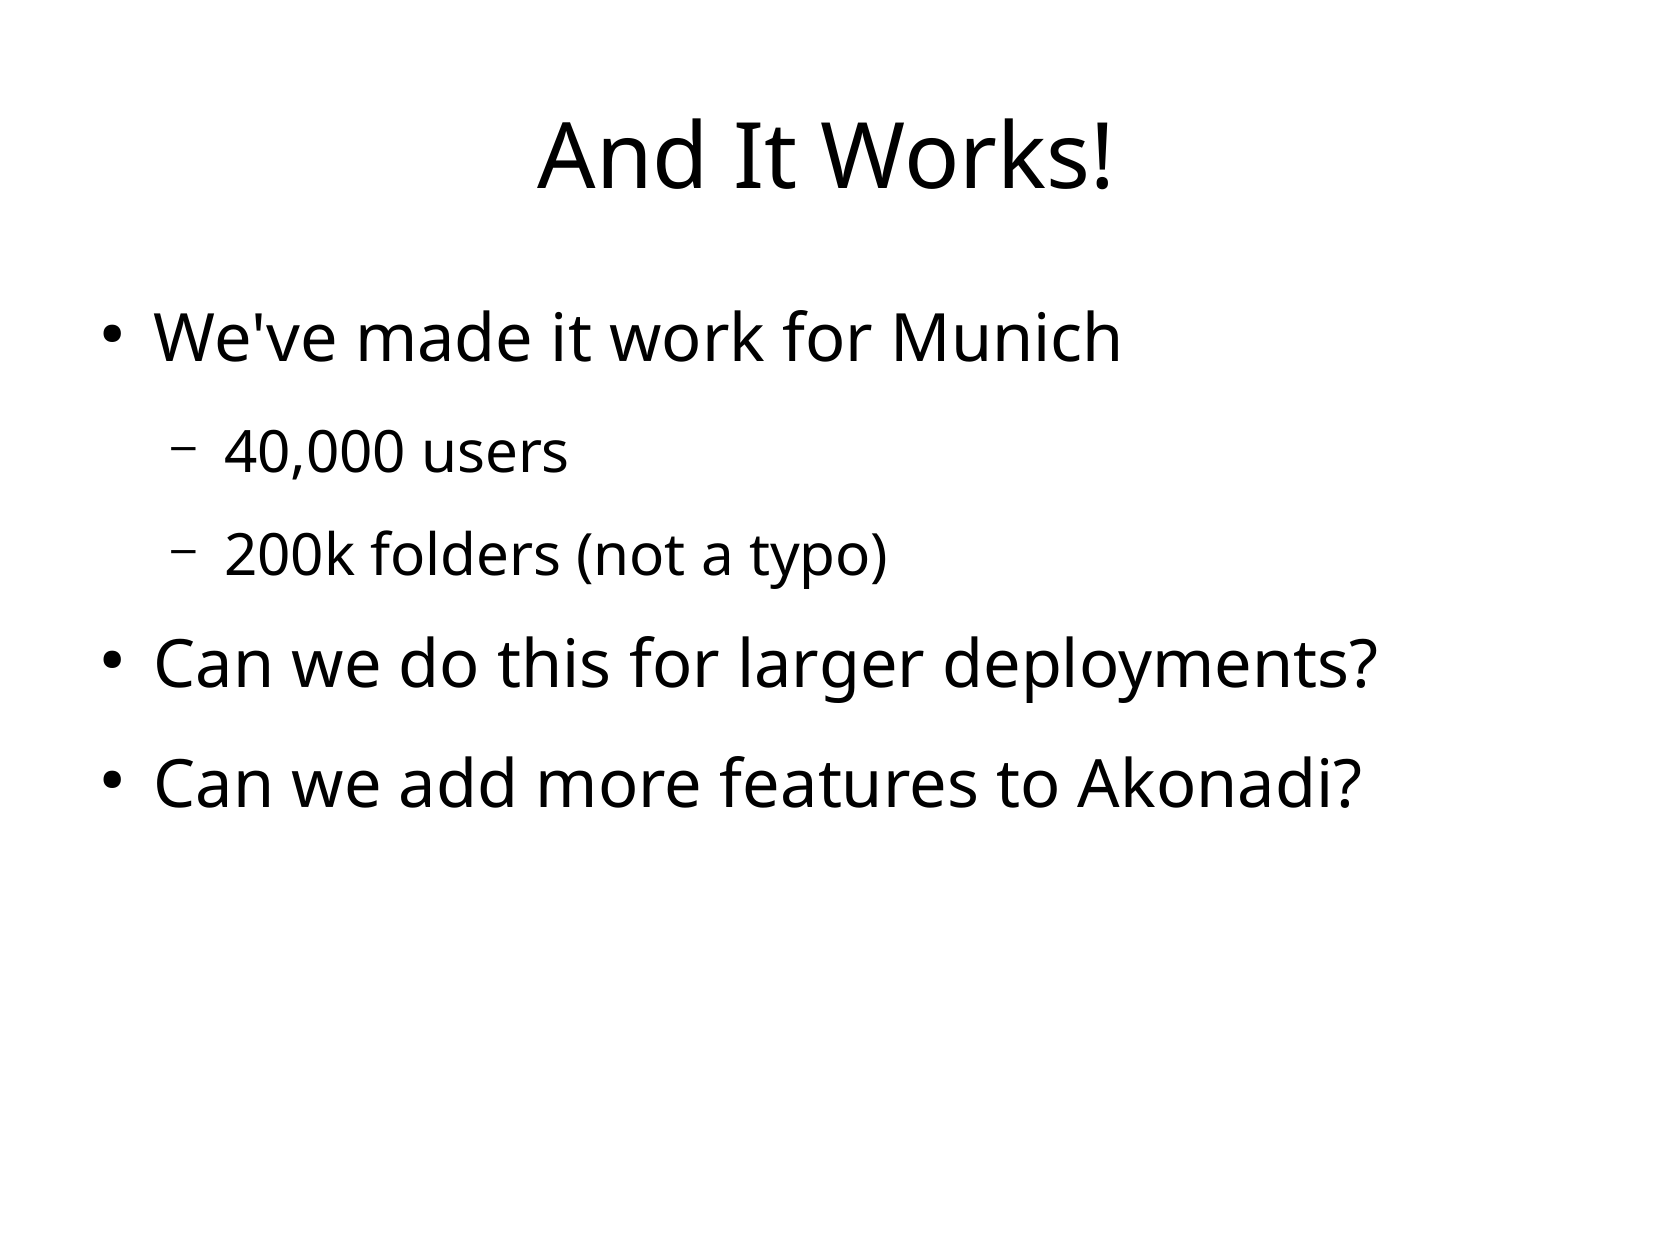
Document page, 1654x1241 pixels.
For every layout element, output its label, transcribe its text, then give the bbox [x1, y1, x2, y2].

list We've made it work for Munich 40,000 users 200k folders (not a typo) Can we do this for larger deployments? Can we add more features to Akonadi? [82, 290, 1571, 1010]
title And It Works! [82, 49, 1571, 257]
